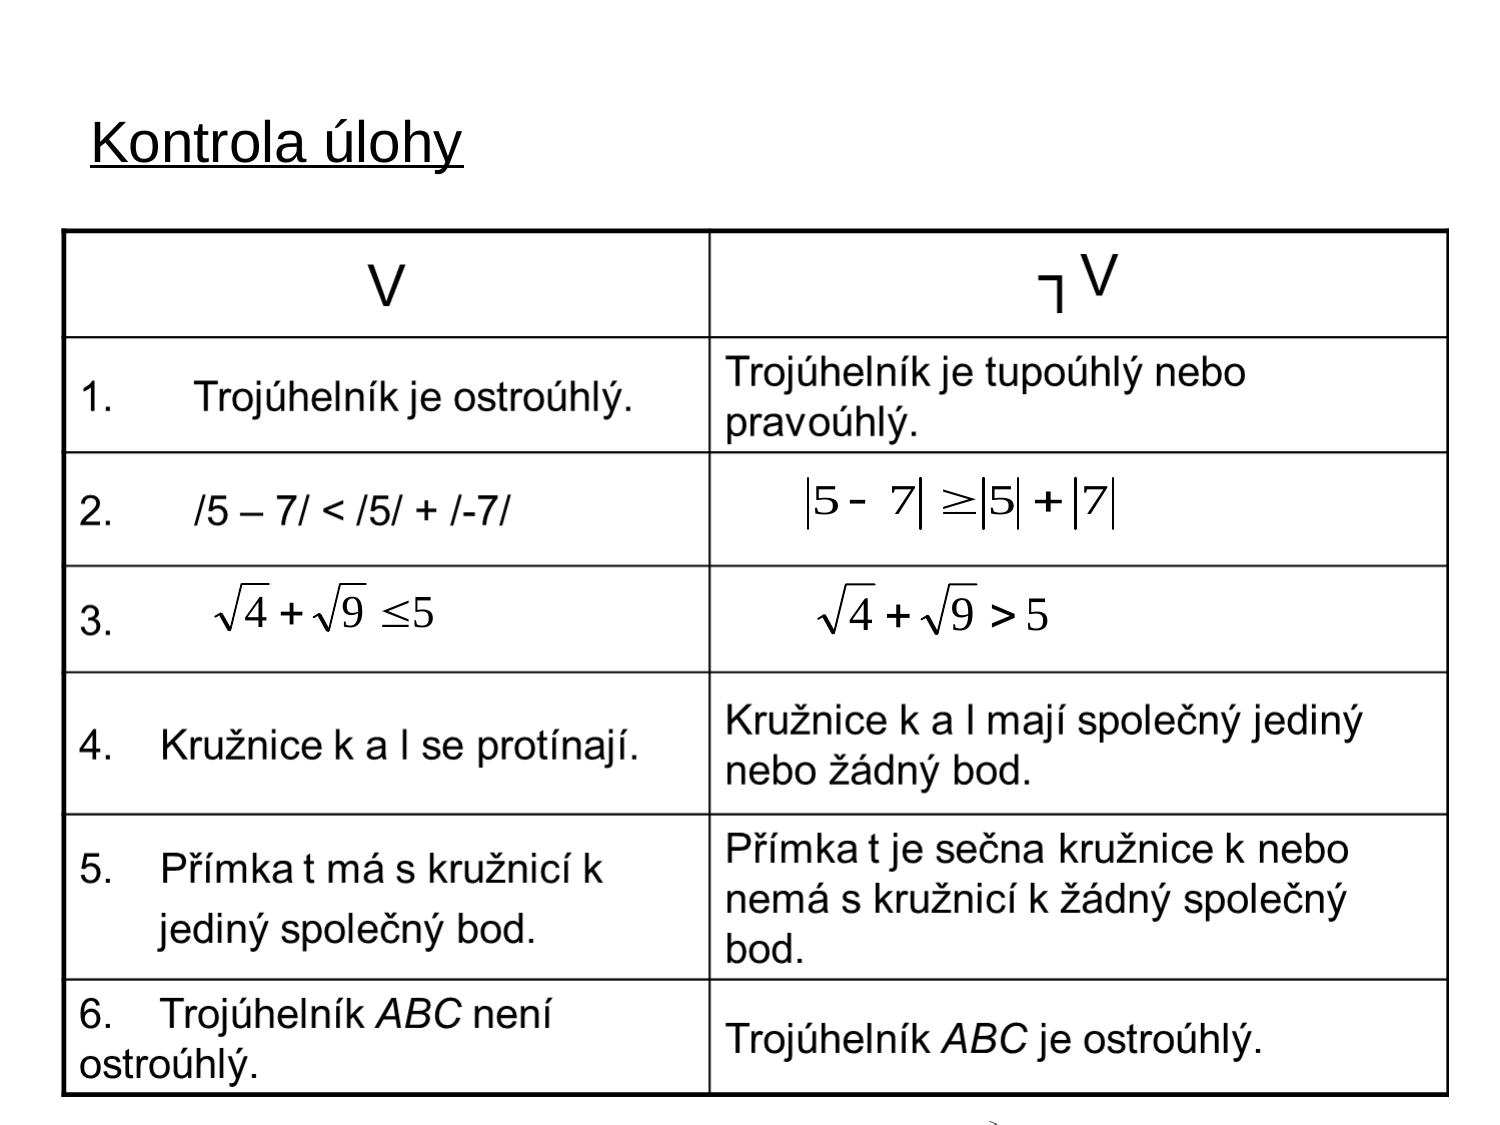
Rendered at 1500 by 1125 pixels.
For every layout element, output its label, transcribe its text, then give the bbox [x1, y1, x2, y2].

title Kontrola úlohy [75, 45, 1426, 221]
chart [986, 1117, 998, 1125]
picture [53, 221, 1449, 1114]
chart [206, 574, 443, 643]
chart [809, 574, 1058, 647]
chart [797, 467, 1129, 539]
